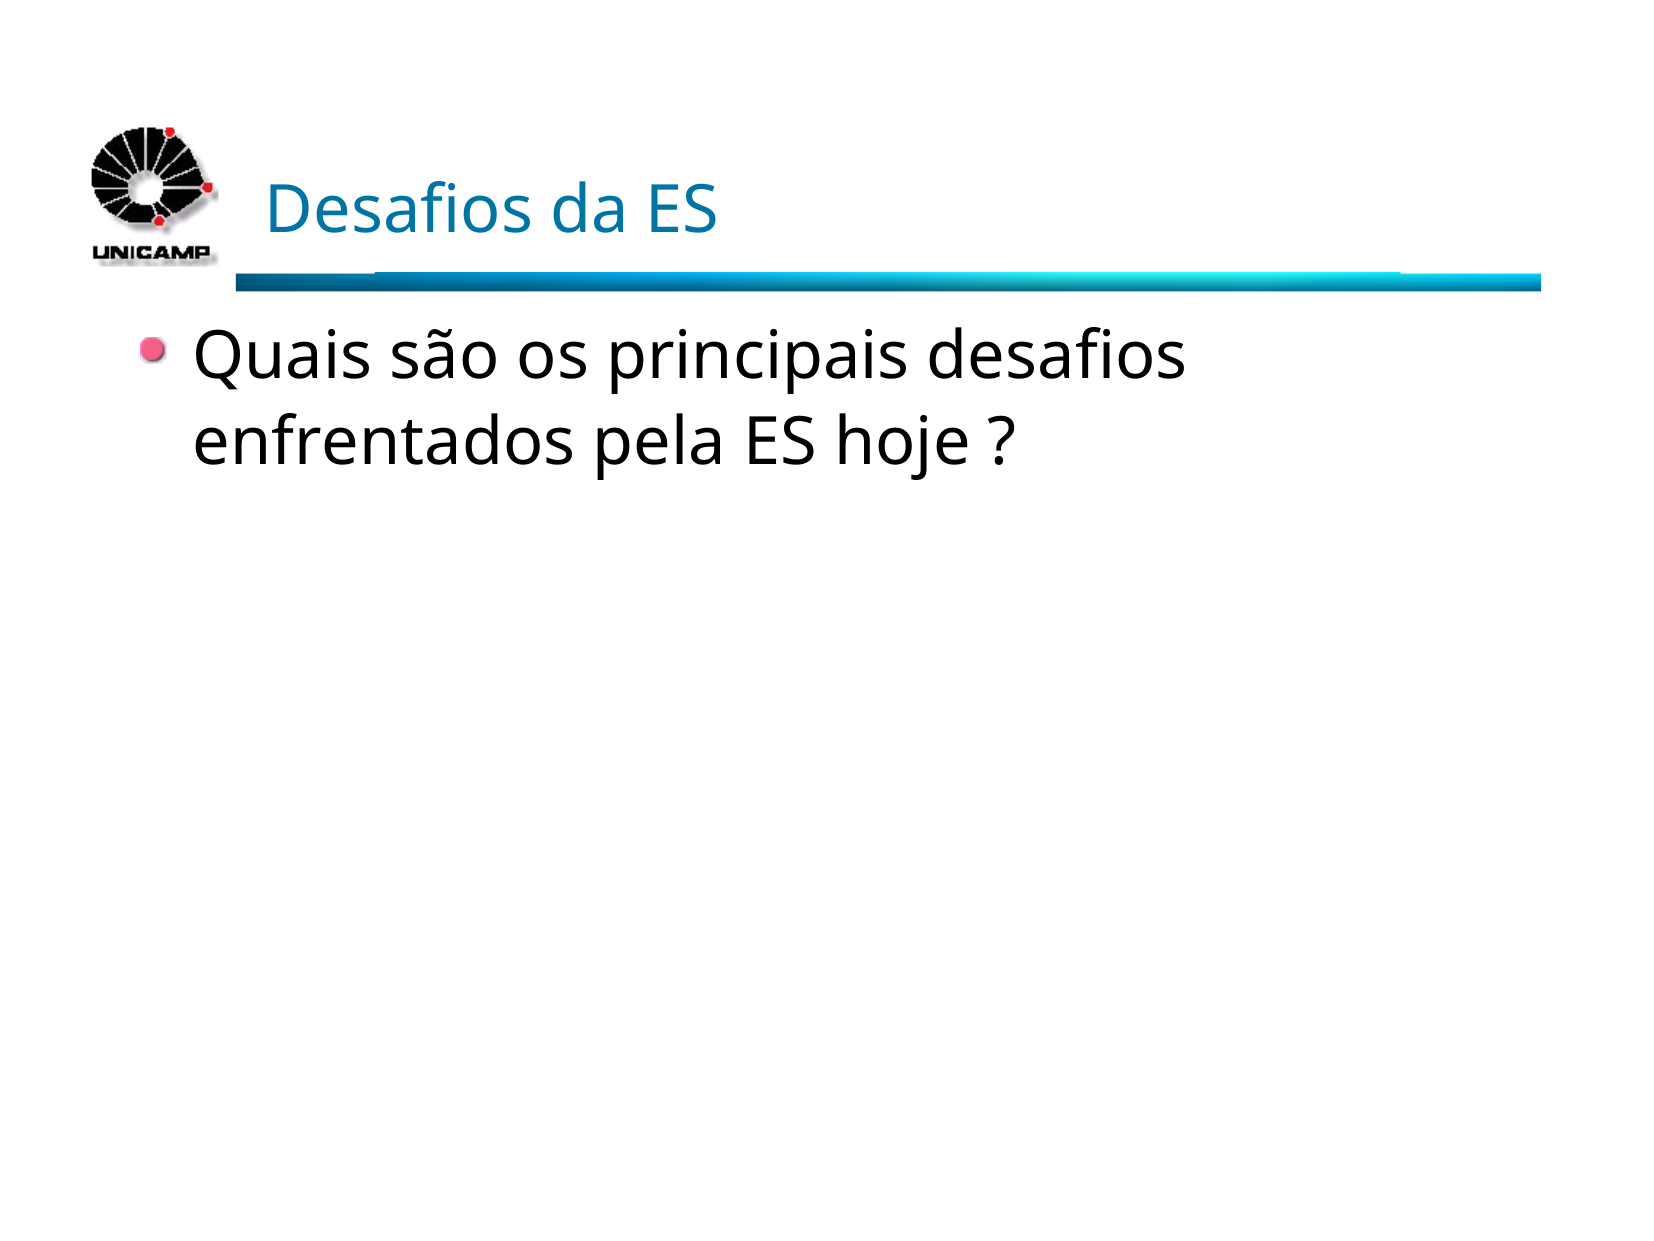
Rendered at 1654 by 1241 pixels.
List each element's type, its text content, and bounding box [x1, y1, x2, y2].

title Desafios da ES [264, 57, 1534, 250]
picture [125, 272, 1654, 295]
list Quais são os principais desafios enfrentados pela ES hoje ? [121, 309, 1534, 1167]
